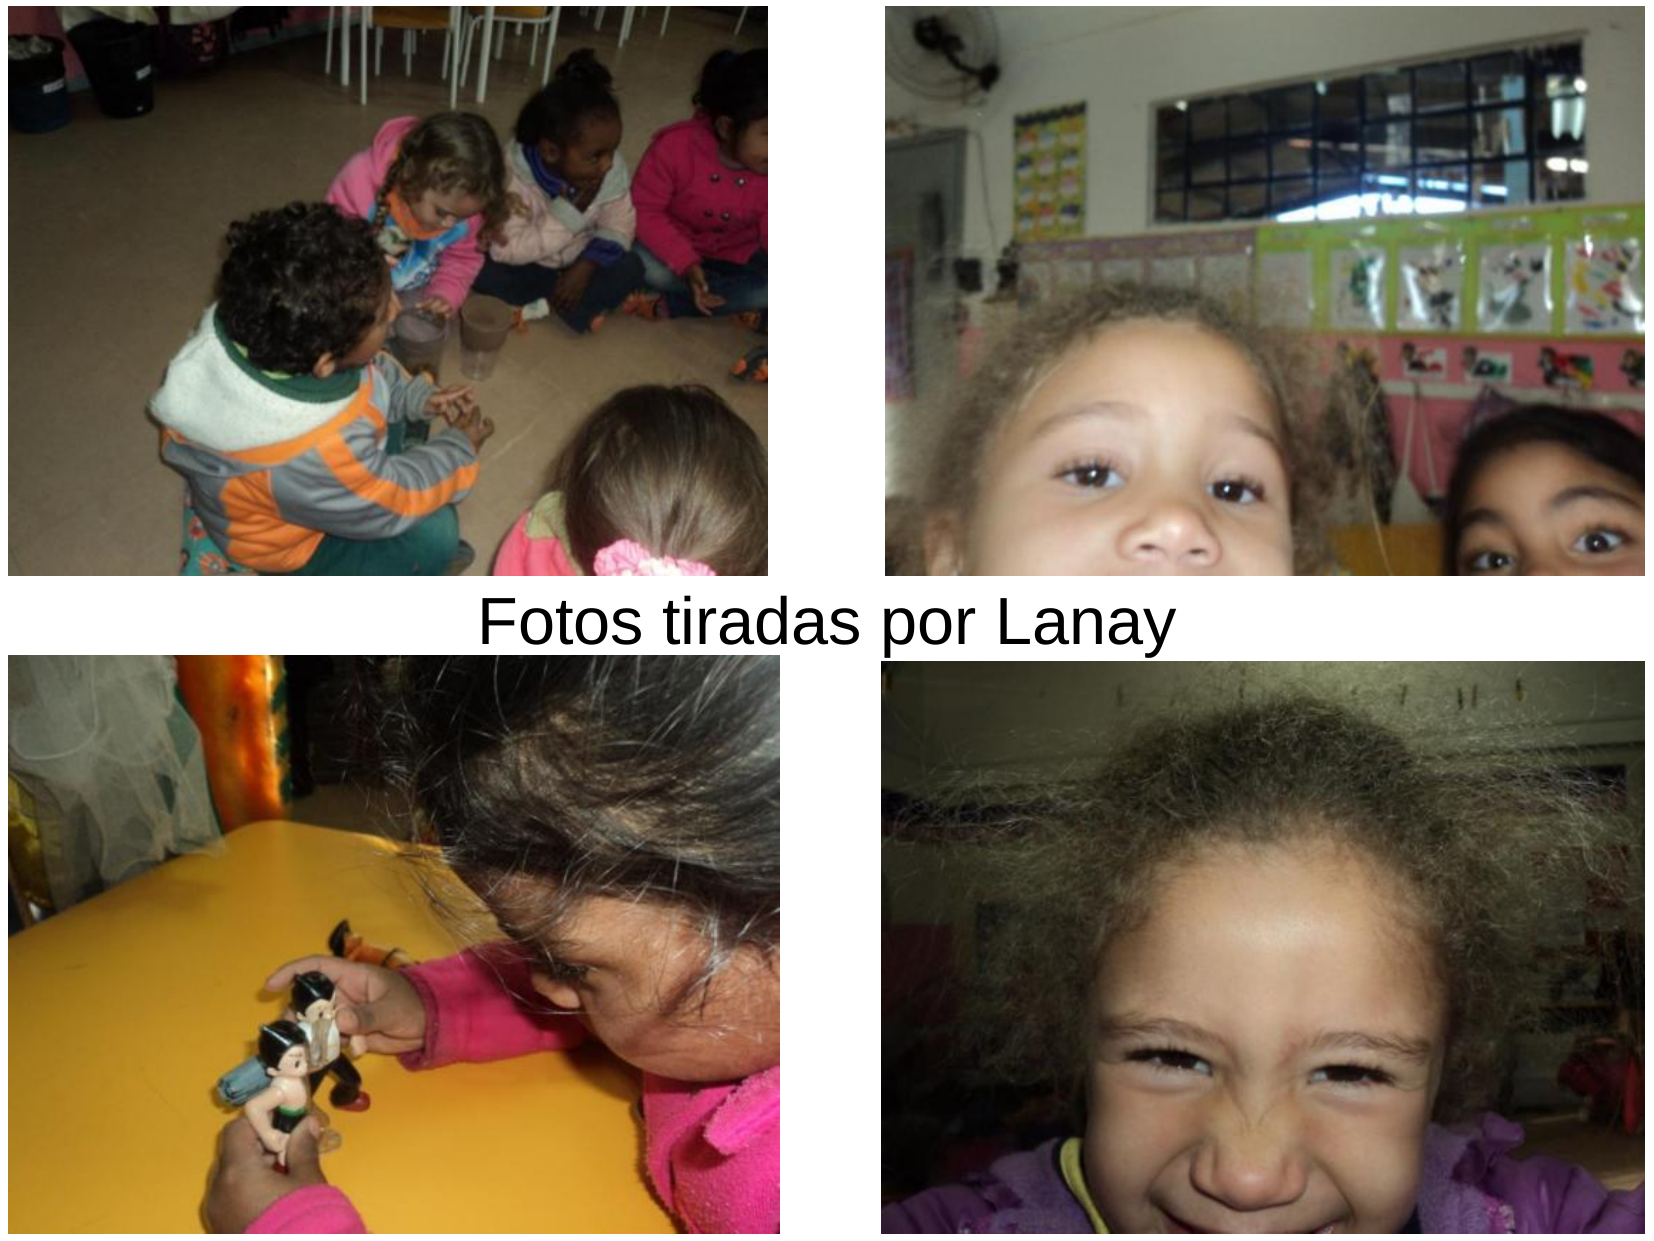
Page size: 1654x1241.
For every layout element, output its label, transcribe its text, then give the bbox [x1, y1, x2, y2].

picture [8, 6, 768, 576]
picture [885, 6, 1645, 576]
picture [881, 661, 1645, 1234]
text_box Fotos tiradas por Lanay [83, 509, 1572, 734]
picture [8, 655, 780, 1234]
